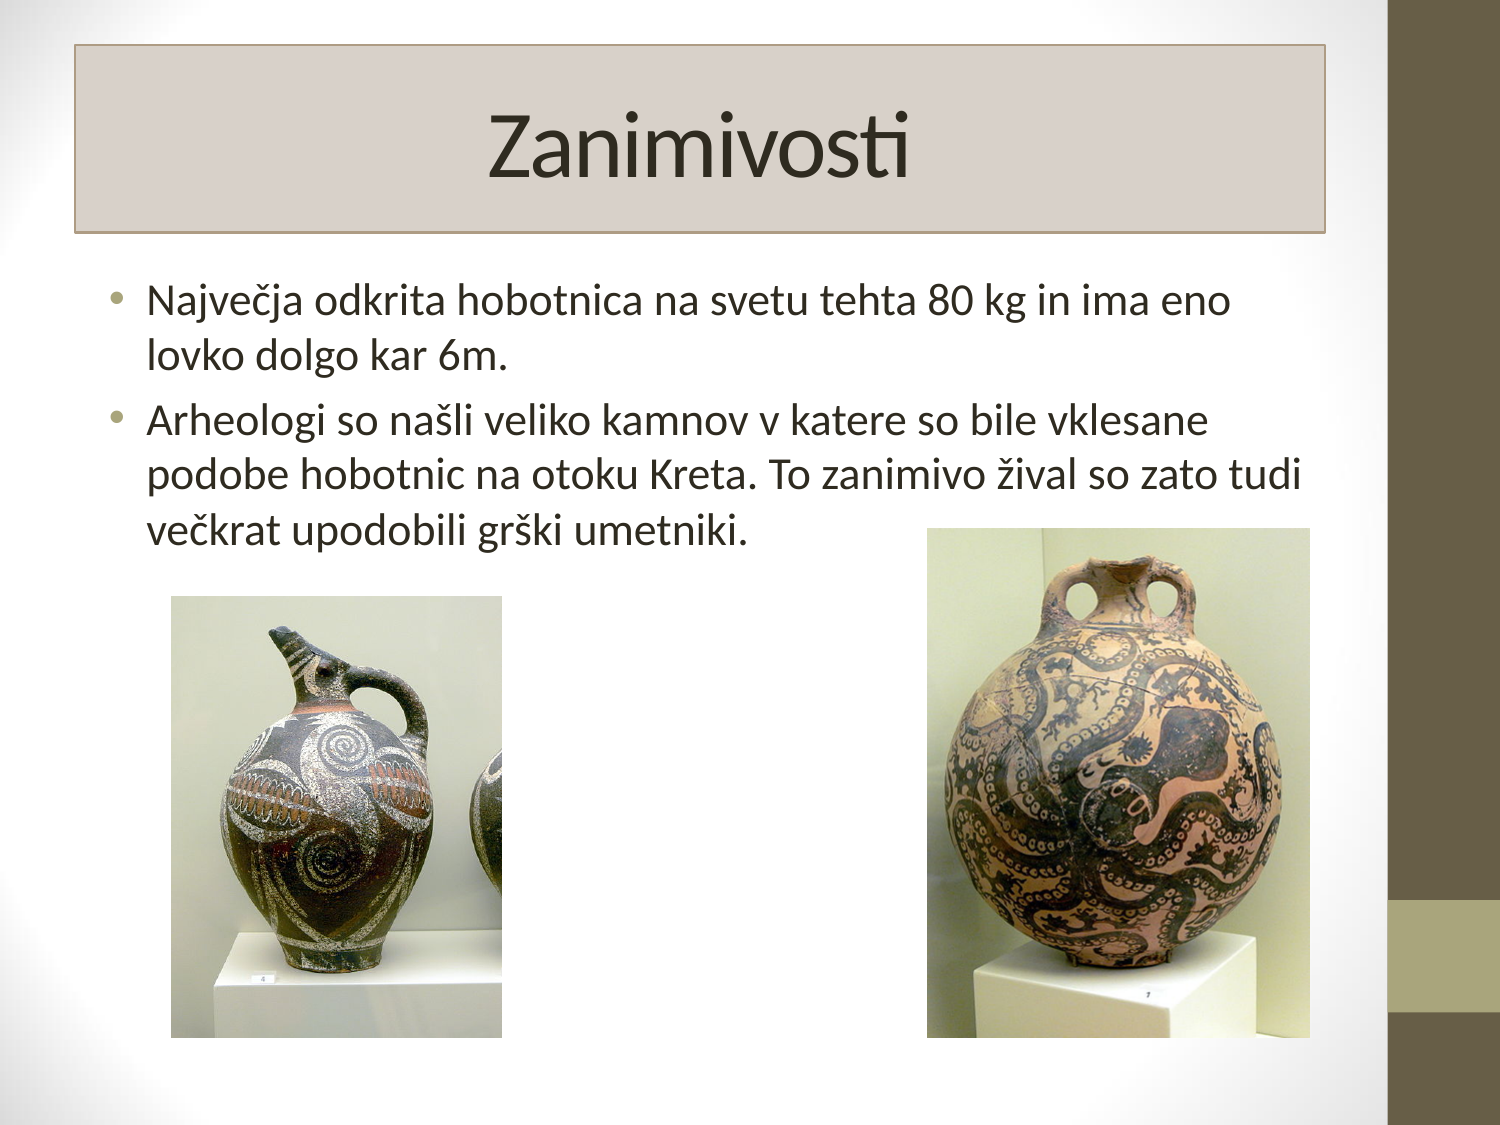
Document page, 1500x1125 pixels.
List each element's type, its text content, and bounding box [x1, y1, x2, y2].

title Zanimivosti [75, 45, 1325, 233]
list Največja odkrita hobotnica na svetu tehta 80 kg in ima eno lovko dolgo kar 6m. Arheologi so našli veliko kamnov v katere so bile vklesane podobe hobotnic na otoku Kreta. To zanimivo žival so zato tudi večkrat upodobili grški umetniki. [75, 262, 1325, 1050]
picture [0, 0, 1387, 1125]
